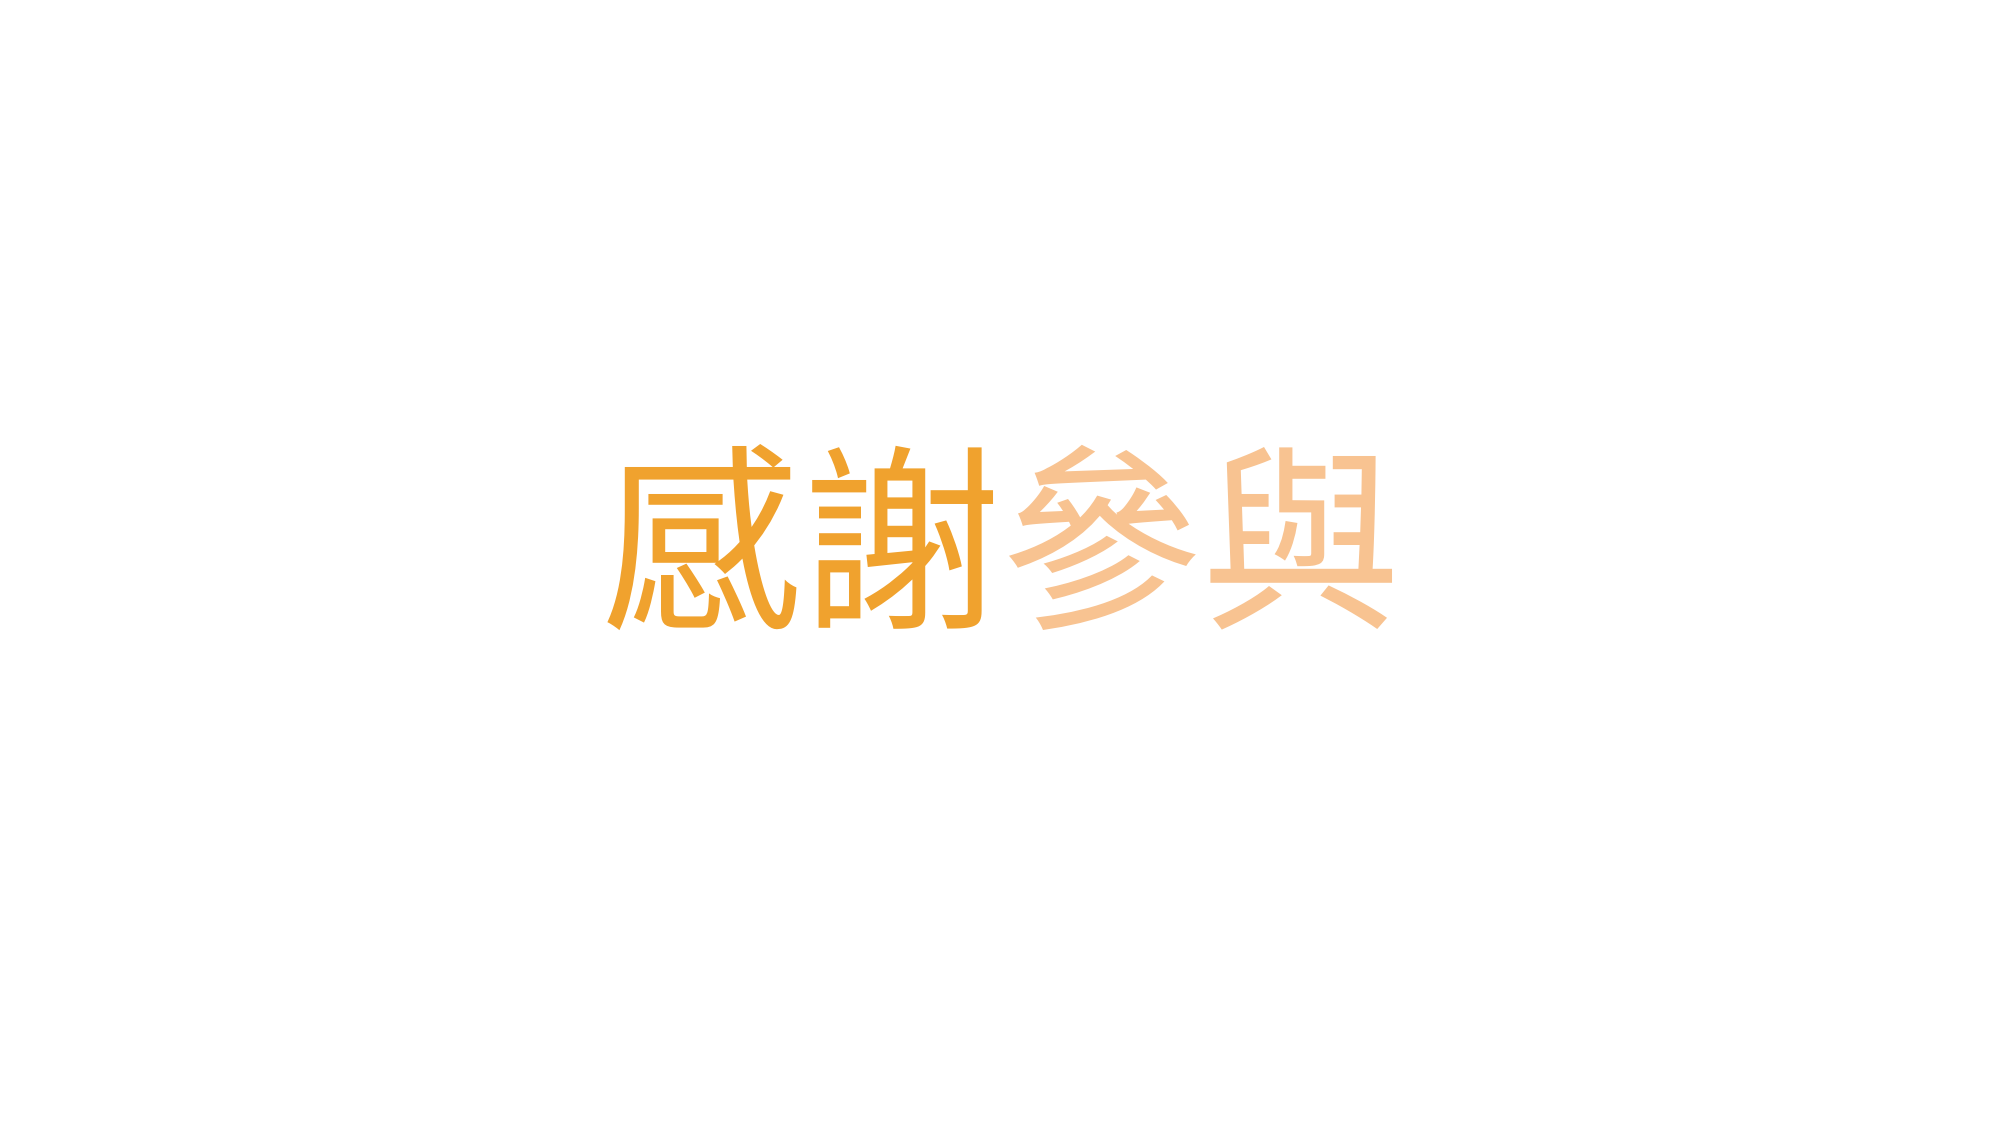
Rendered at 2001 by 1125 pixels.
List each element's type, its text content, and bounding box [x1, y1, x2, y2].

title 感謝參與 [139, 434, 1865, 652]
